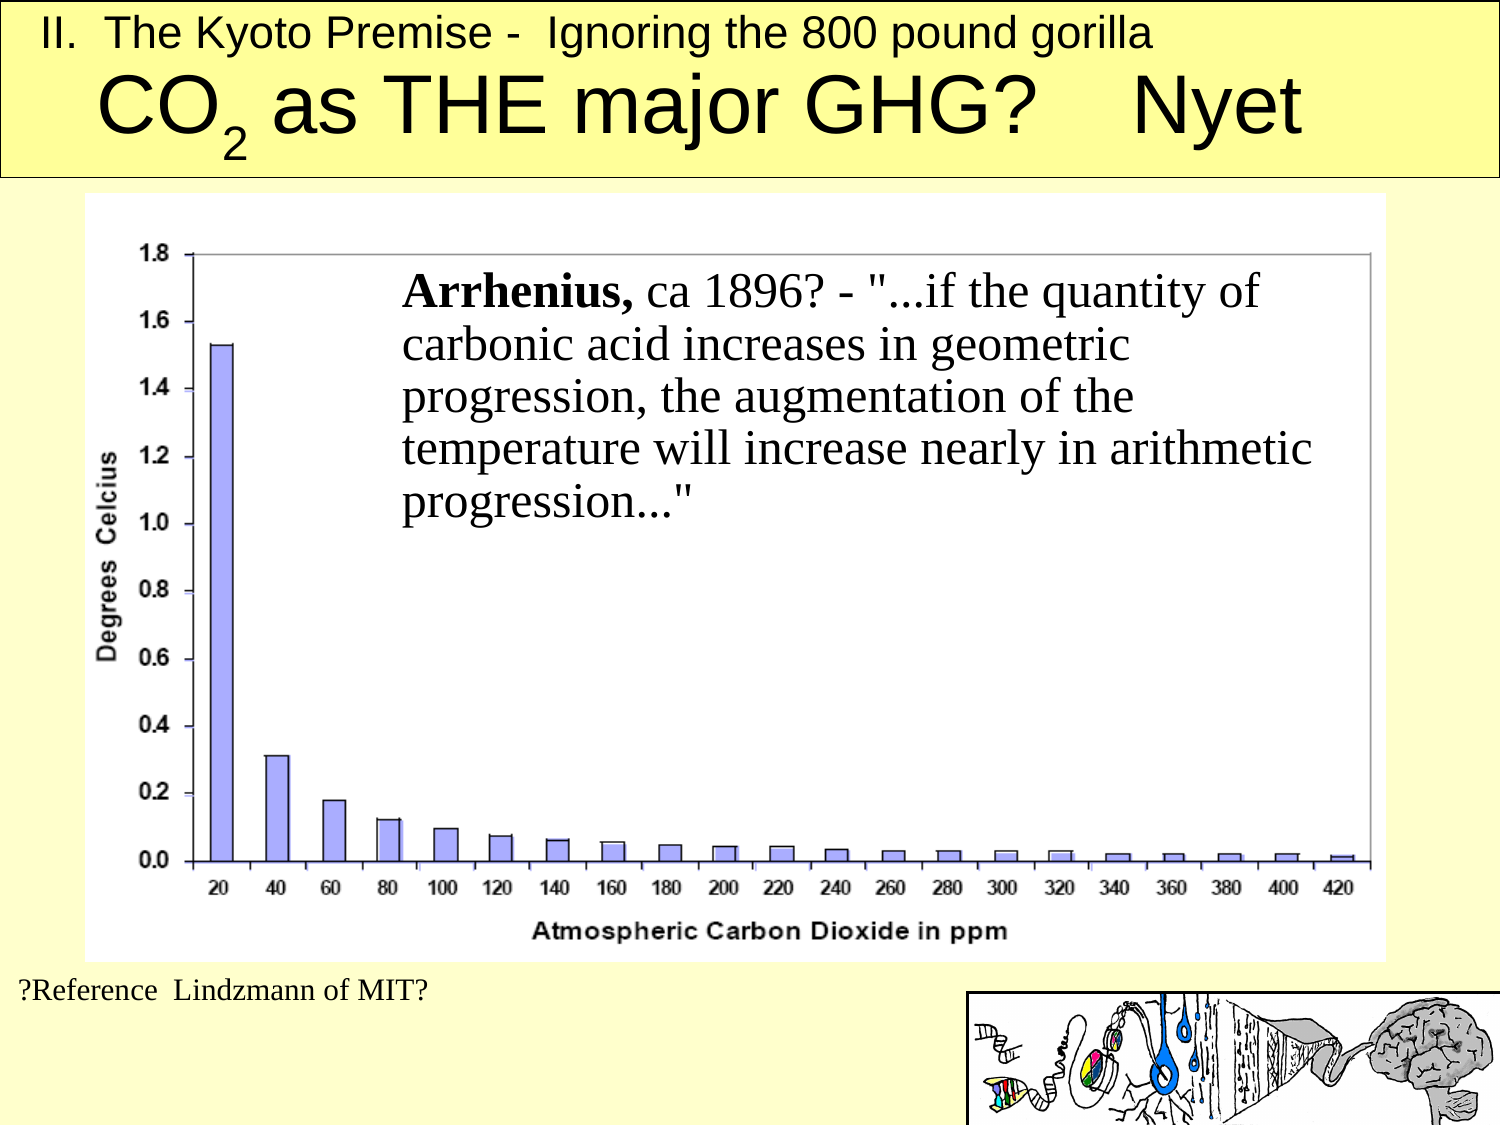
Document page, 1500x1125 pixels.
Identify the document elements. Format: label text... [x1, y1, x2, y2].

picture [85, 193, 1386, 962]
picture [969, 994, 1500, 1125]
text_box ?Reference Lindzmann of MIT? [17, 974, 945, 1093]
text_box II. The Kyoto Premise - Ignoring the 800 pound gorilla CO2 as THE major GHG? Nyet [0, 0, 1500, 178]
text_box Arrhenius, ca 1896? - "...if the quantity of carbonic acid increases in geometric progression, the augmentation of the temperature will increase nearly in arithmetic progression..." [401, 265, 1329, 561]
